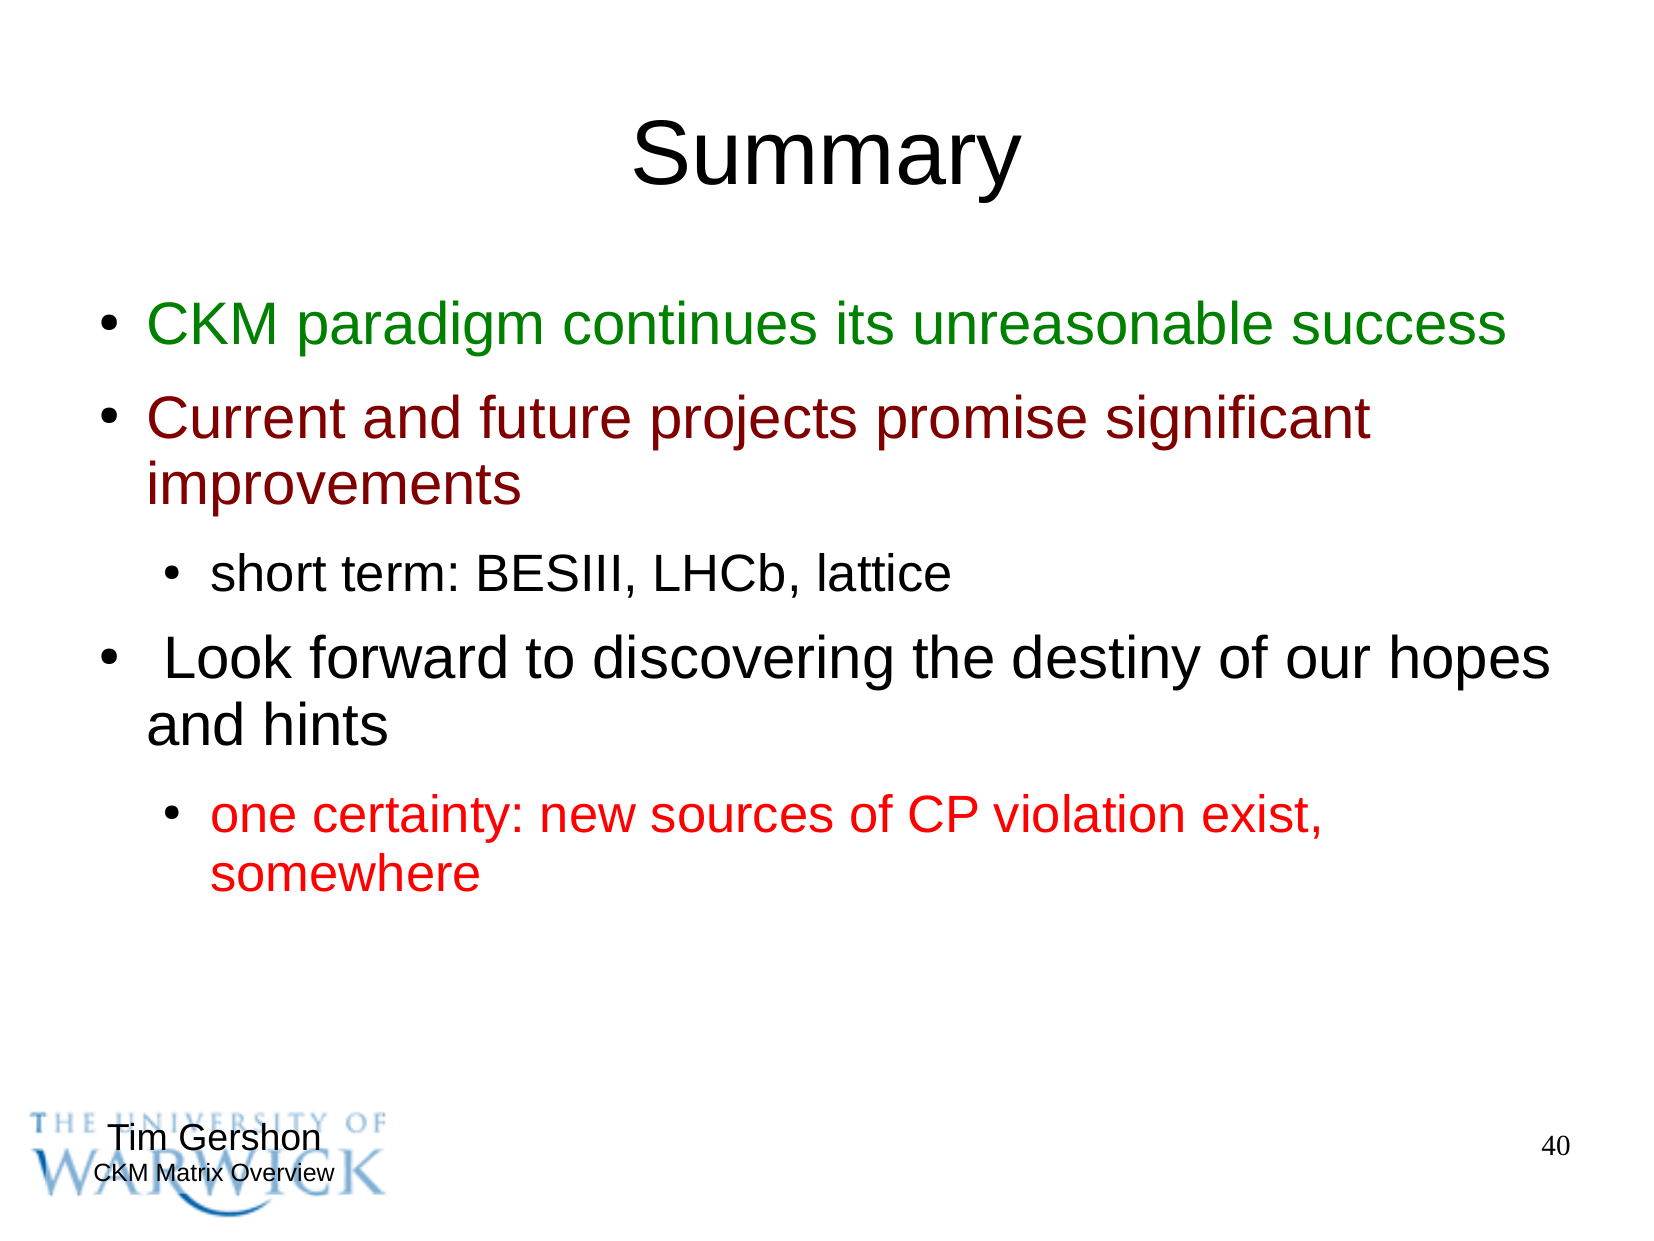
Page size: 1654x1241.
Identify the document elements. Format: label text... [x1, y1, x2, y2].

text_box Tim Gershon CKM Matrix Overview [45, 1108, 384, 1194]
picture [19, 1106, 406, 1232]
title Summary [82, 49, 1571, 257]
list CKM paradigm continues its unreasonable success Current and future projects promise significant improvements short term: BESIII, LHCb, lattice Look forward to discovering the destiny of our hopes and hints one certainty: new sources of CP violation exist, somewhere [82, 290, 1571, 916]
